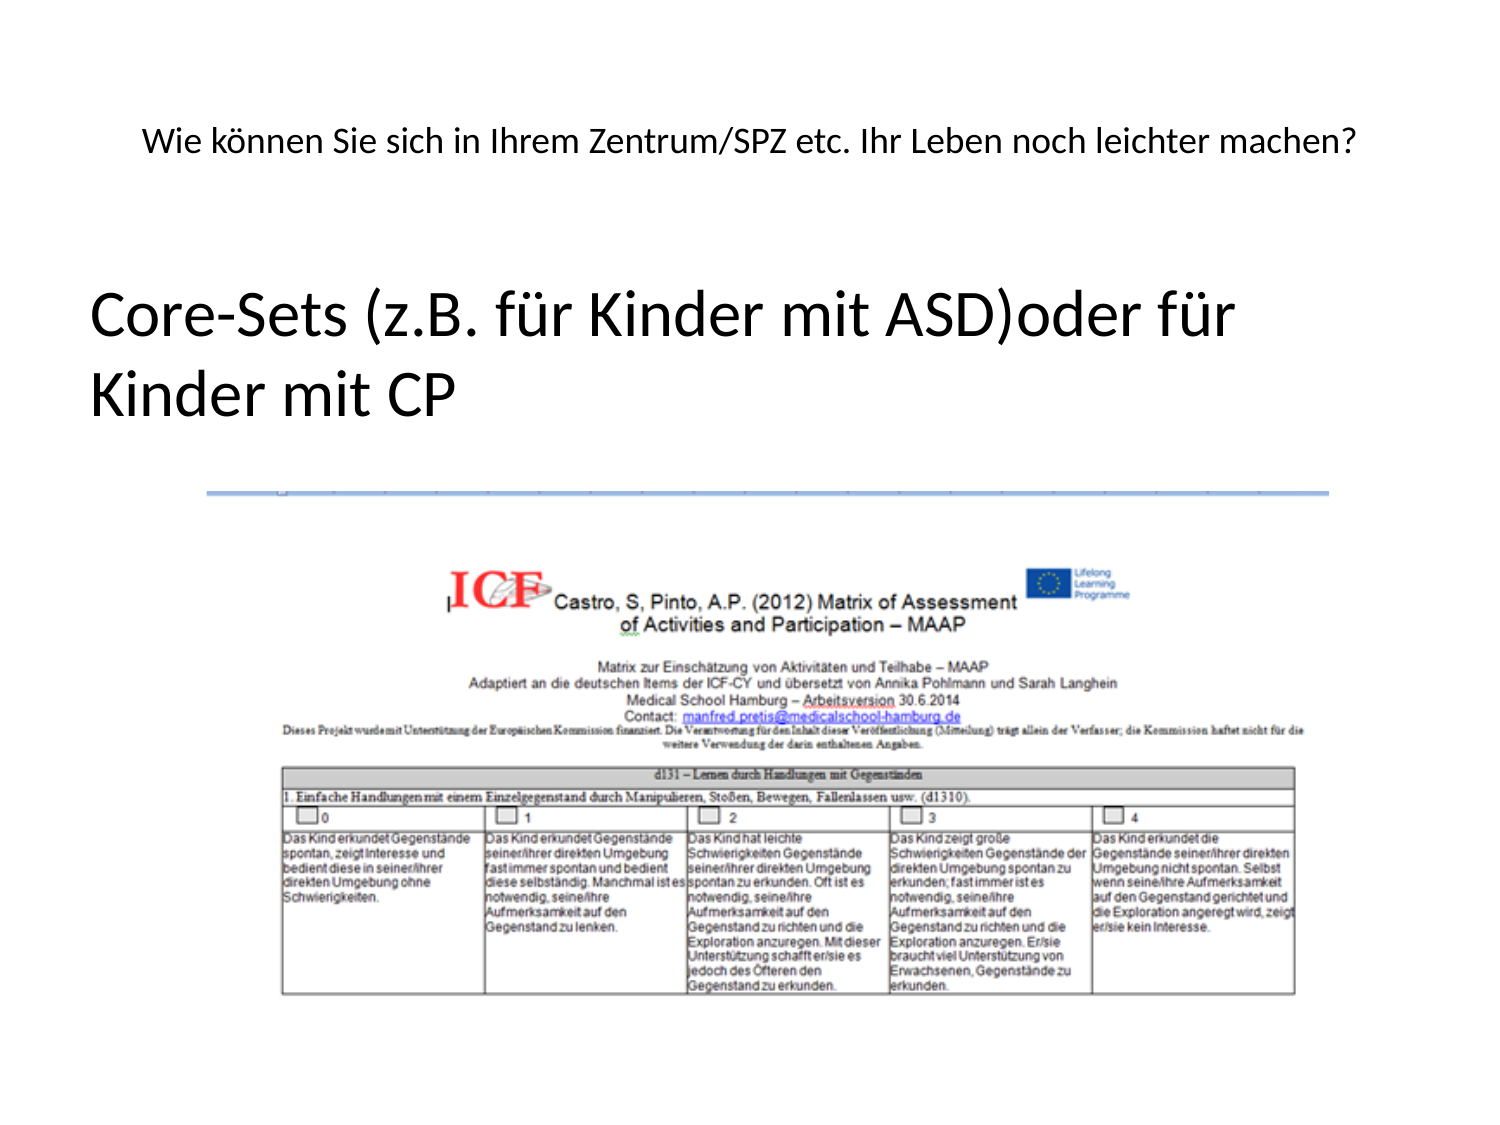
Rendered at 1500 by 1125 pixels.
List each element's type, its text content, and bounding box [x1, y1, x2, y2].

list Core-Sets (z.B. für Kinder mit ASD)oder für Kinder mit CP [75, 262, 1426, 1005]
title Wie können Sie sich in Ihrem Zentrum/SPZ etc. Ihr Leben noch leichter machen? [75, 45, 1426, 233]
picture [206, 491, 1330, 1012]
